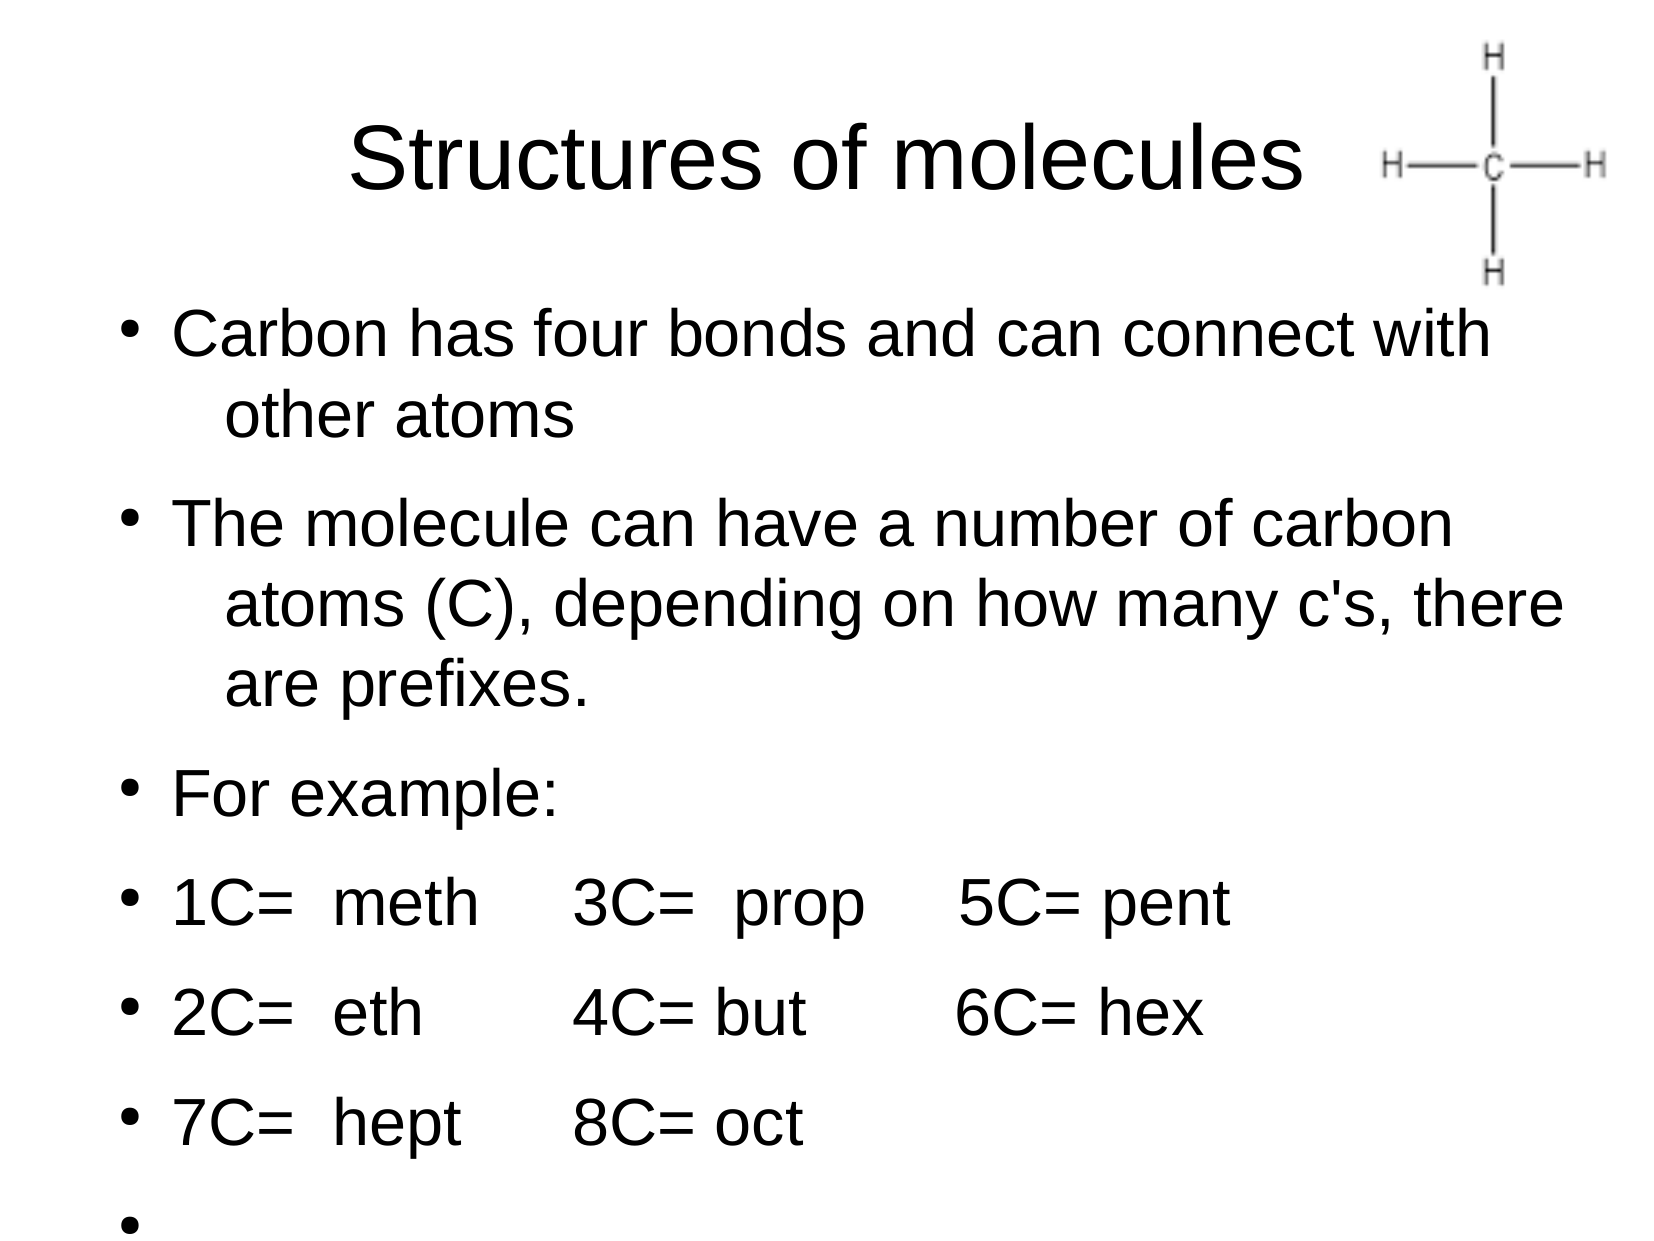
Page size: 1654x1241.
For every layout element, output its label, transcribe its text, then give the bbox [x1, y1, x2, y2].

title Structures of molecules [82, 49, 1366, 257]
list Carbon has four bonds and can connect with other atoms The molecule can have a number of carbon atoms (C), depending on how many c's, there are prefixes. For example: 1C= meth 3C= prop 5C= pent 2C= eth 4C= but 6C= hex 7C= hept 8C= oct [82, 290, 1571, 1213]
picture [1366, 35, 1619, 296]
